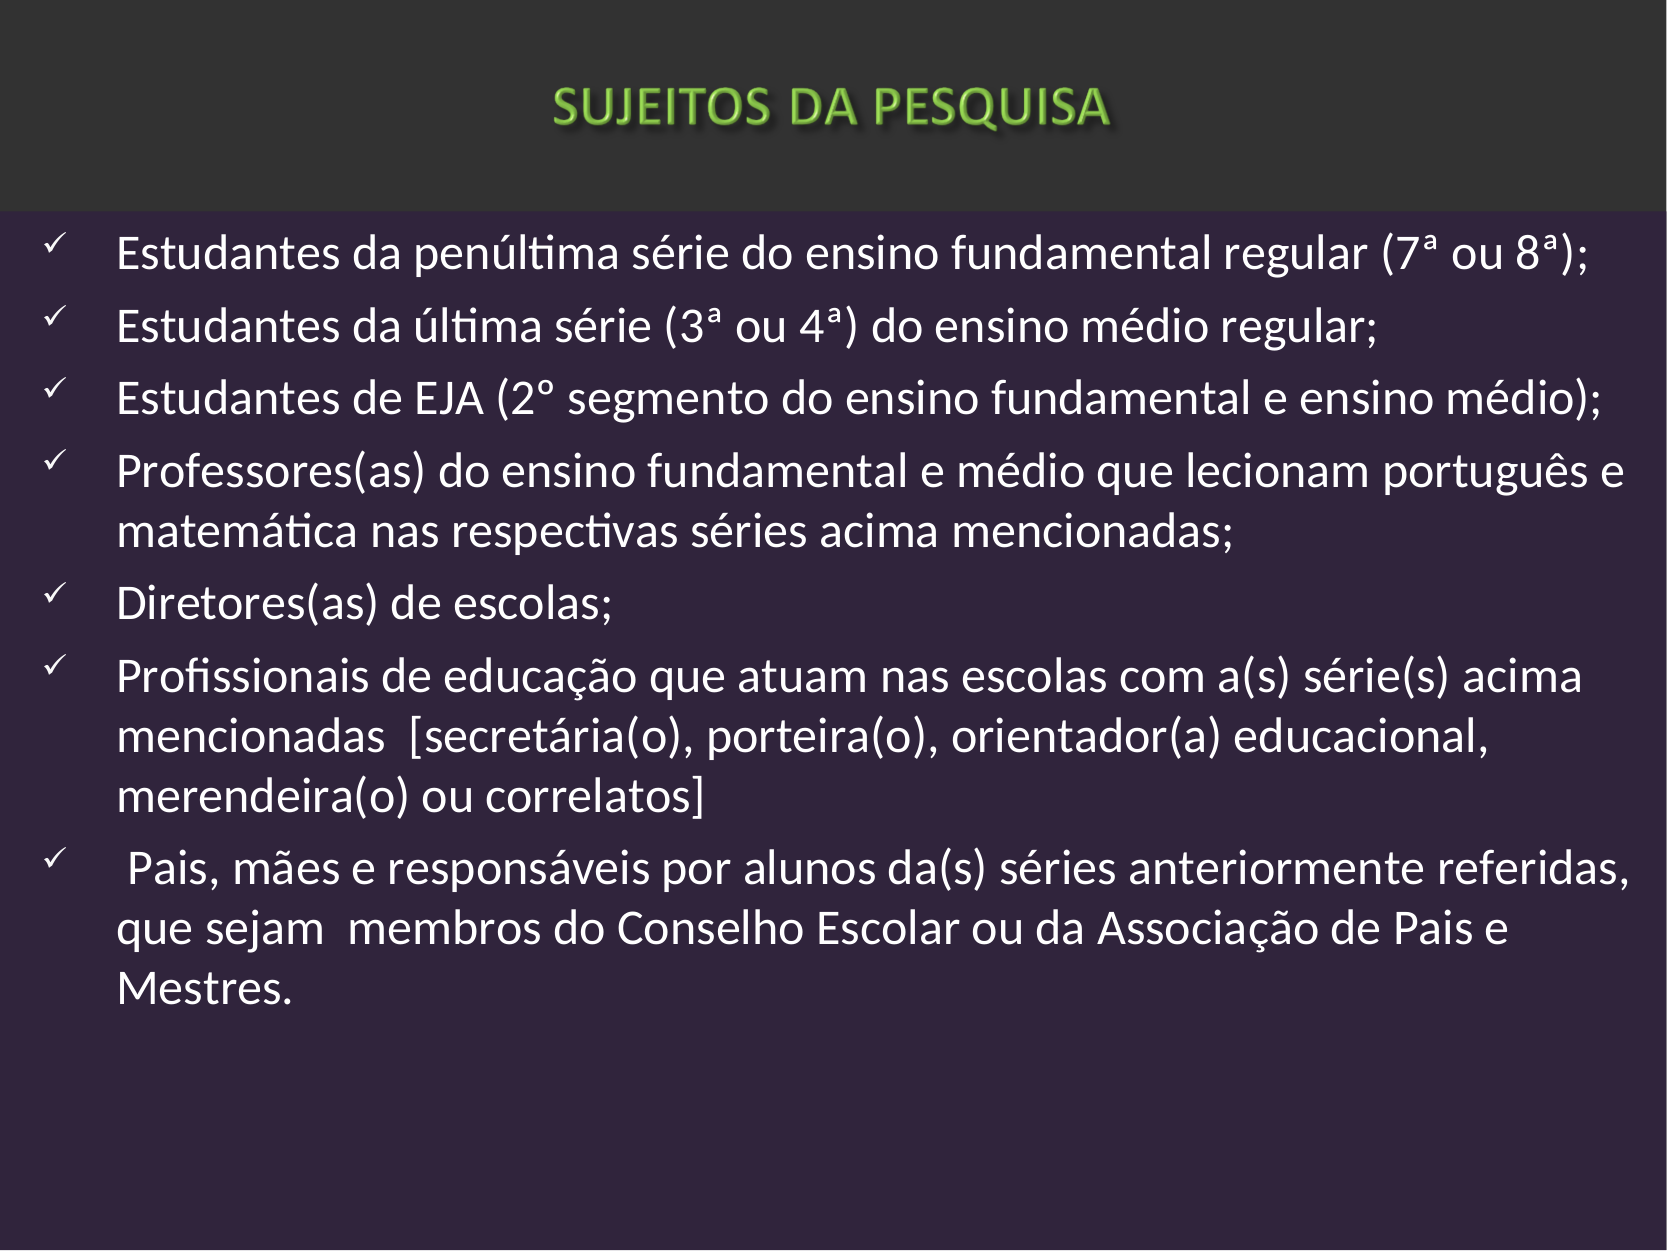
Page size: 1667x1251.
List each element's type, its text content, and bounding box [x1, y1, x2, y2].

list Estudantes da penúltima série do ensino fundamental regular (7ª ou 8ª); Estudantes da última série (3ª ou 4ª) do ensino médio regular; Estudantes de EJA (2º segmento do ensino fundamental e ensino médio); Professores(as) do ensino fundamental e médio que lecionam português e matemática nas respectivas séries acima mencionadas; Diretores(as) de escolas; Profissionais de educação que atuam nas escolas com a(s) série(s) acima mencionadas [secretária(o), porteira(o), orientador(a) educacional, merendeira(o) ou correlatos] Pais, mães e responsáveis por alunos da(s) séries anteriormente referidas, que sejam membros do Conselho Escolar ou da Associação de Pais e Mestres. [0, 211, 1667, 1251]
text_box [0, 0, 1667, 211]
